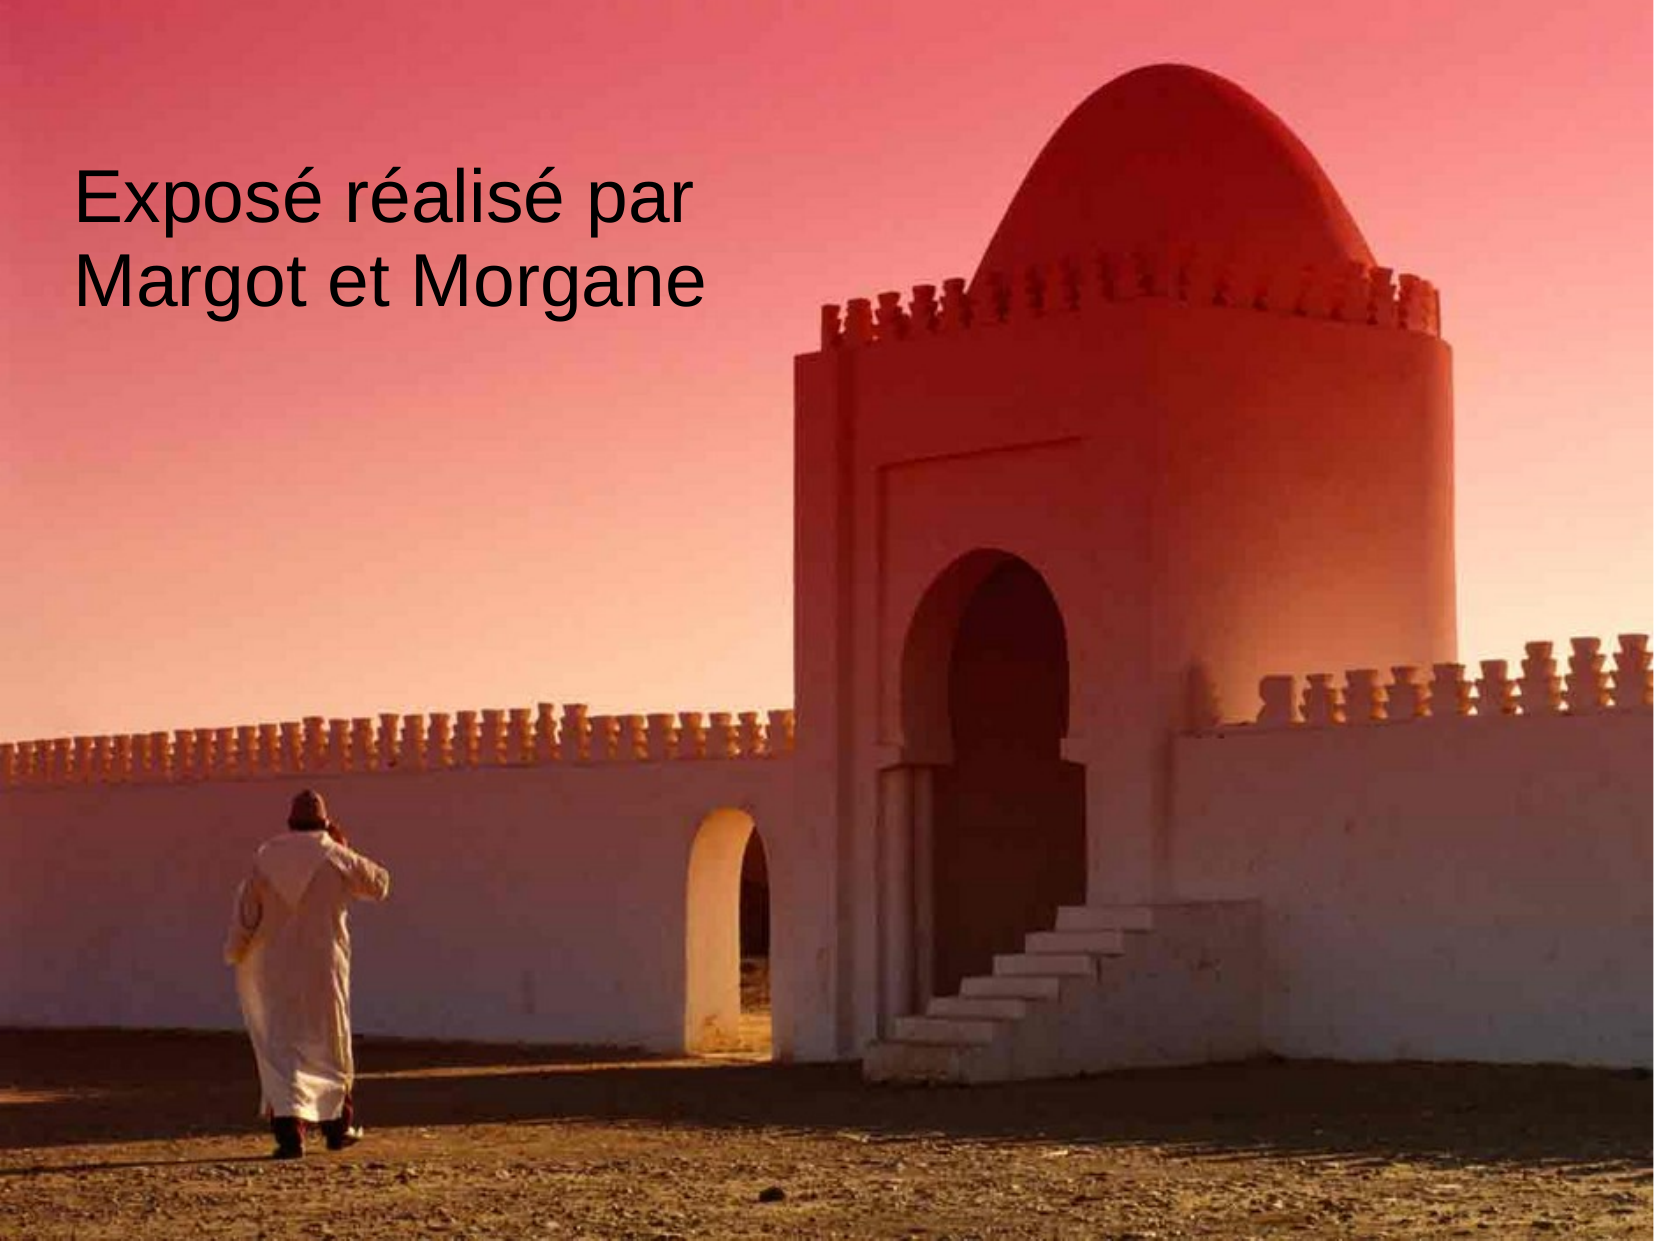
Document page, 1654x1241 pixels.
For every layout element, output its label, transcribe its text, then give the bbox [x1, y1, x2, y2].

text_box Exposé réalisé par Margot et Morgane [59, 147, 768, 331]
picture [0, 0, 1654, 1241]
